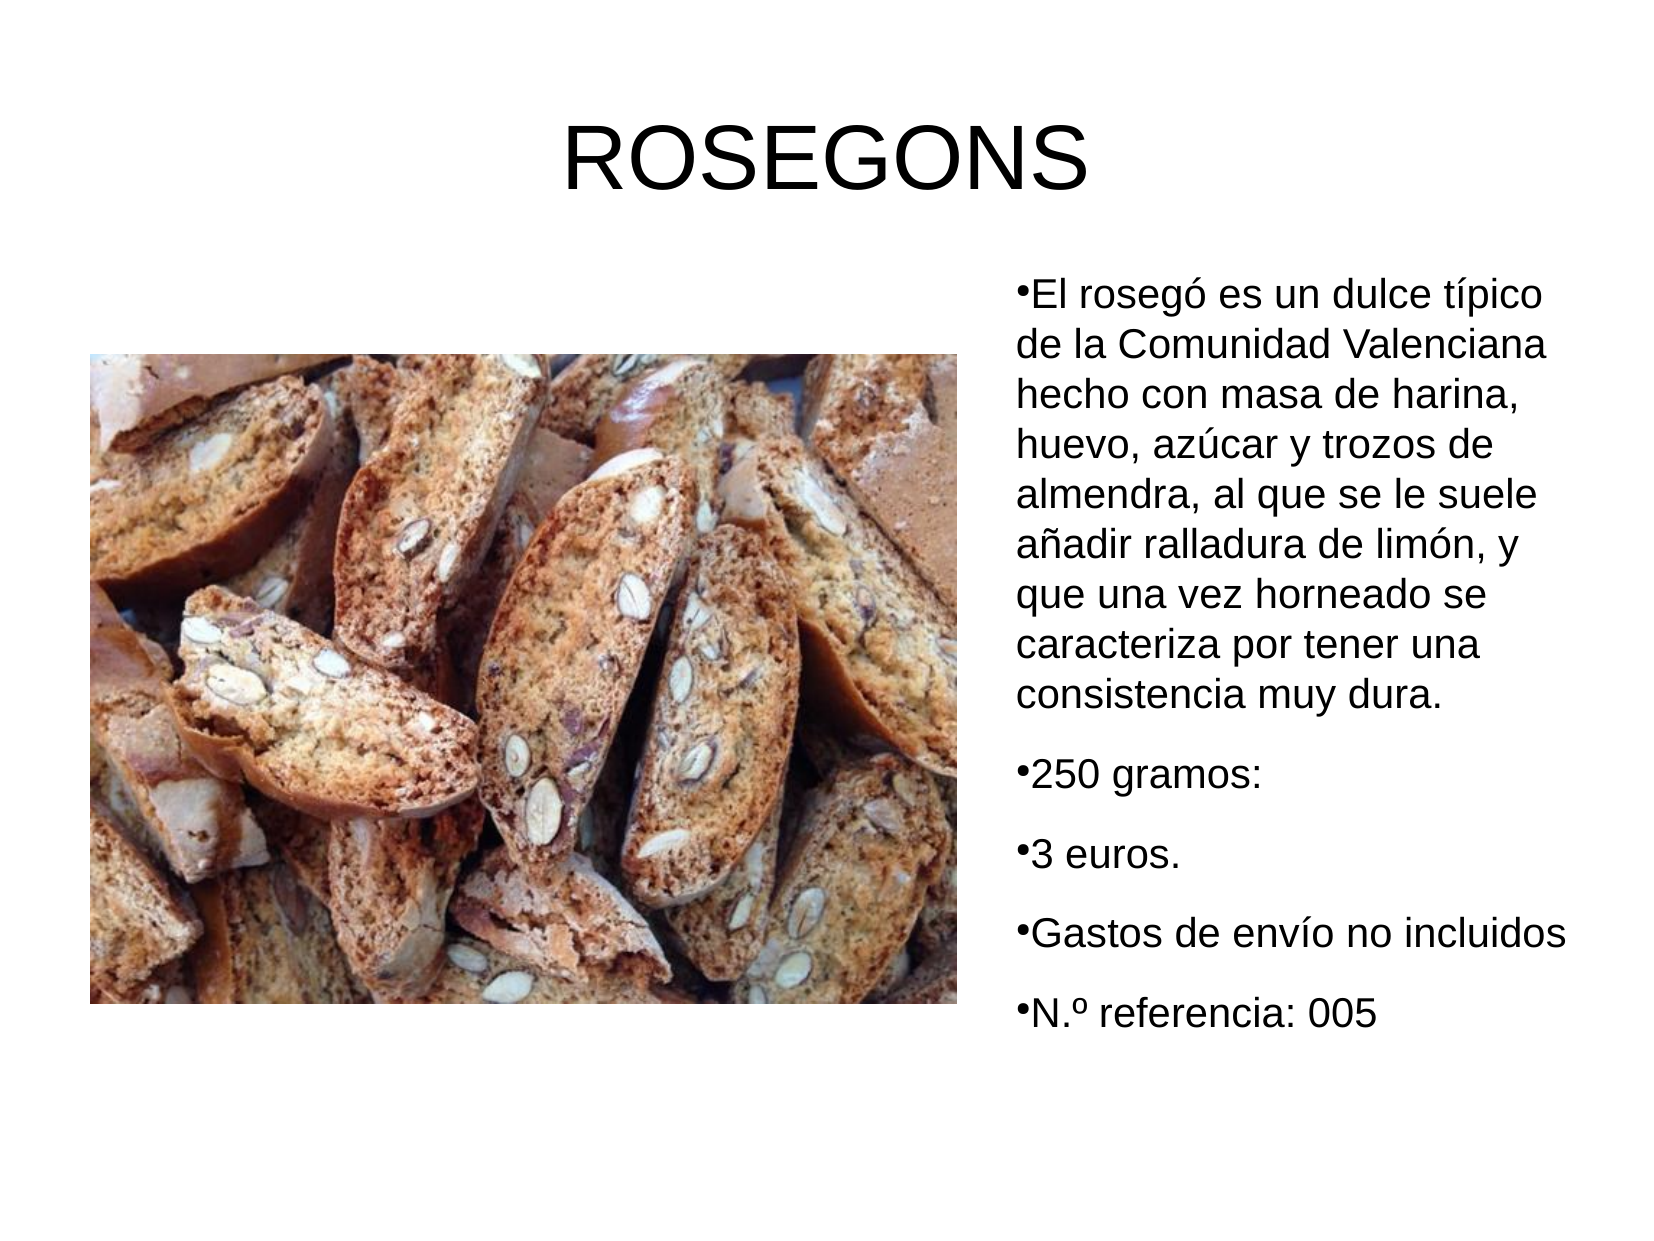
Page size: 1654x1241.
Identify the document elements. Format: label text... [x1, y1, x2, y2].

title ROSEGONS [82, 49, 1571, 257]
list El rosegó es un dulce típico de la Comunidad Valenciana hecho con masa de harina, huevo, azúcar y trozos de almendra, al que se le suele añadir ralladura de limón, y que una vez horneado se caracteriza por tener una consistencia muy dura. 250 gramos: 3 euros. Gastos de envío no incluidos N.º referencia: 005 [1015, 266, 1571, 1052]
picture [90, 354, 957, 1004]
